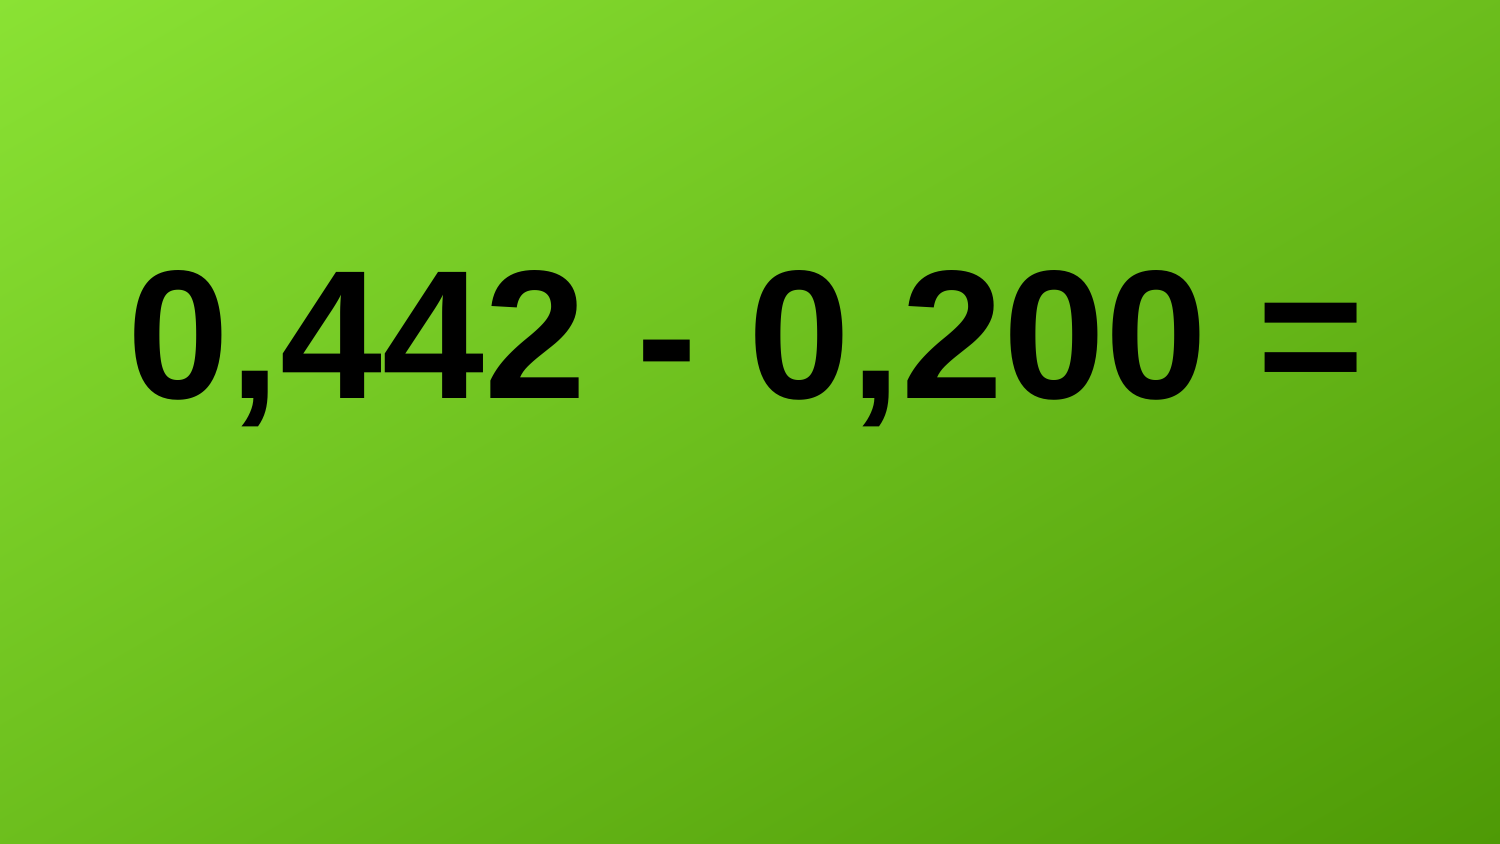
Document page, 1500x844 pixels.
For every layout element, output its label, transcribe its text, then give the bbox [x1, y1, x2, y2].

title 0,442 - 0,200 = [112, 259, 1388, 451]
